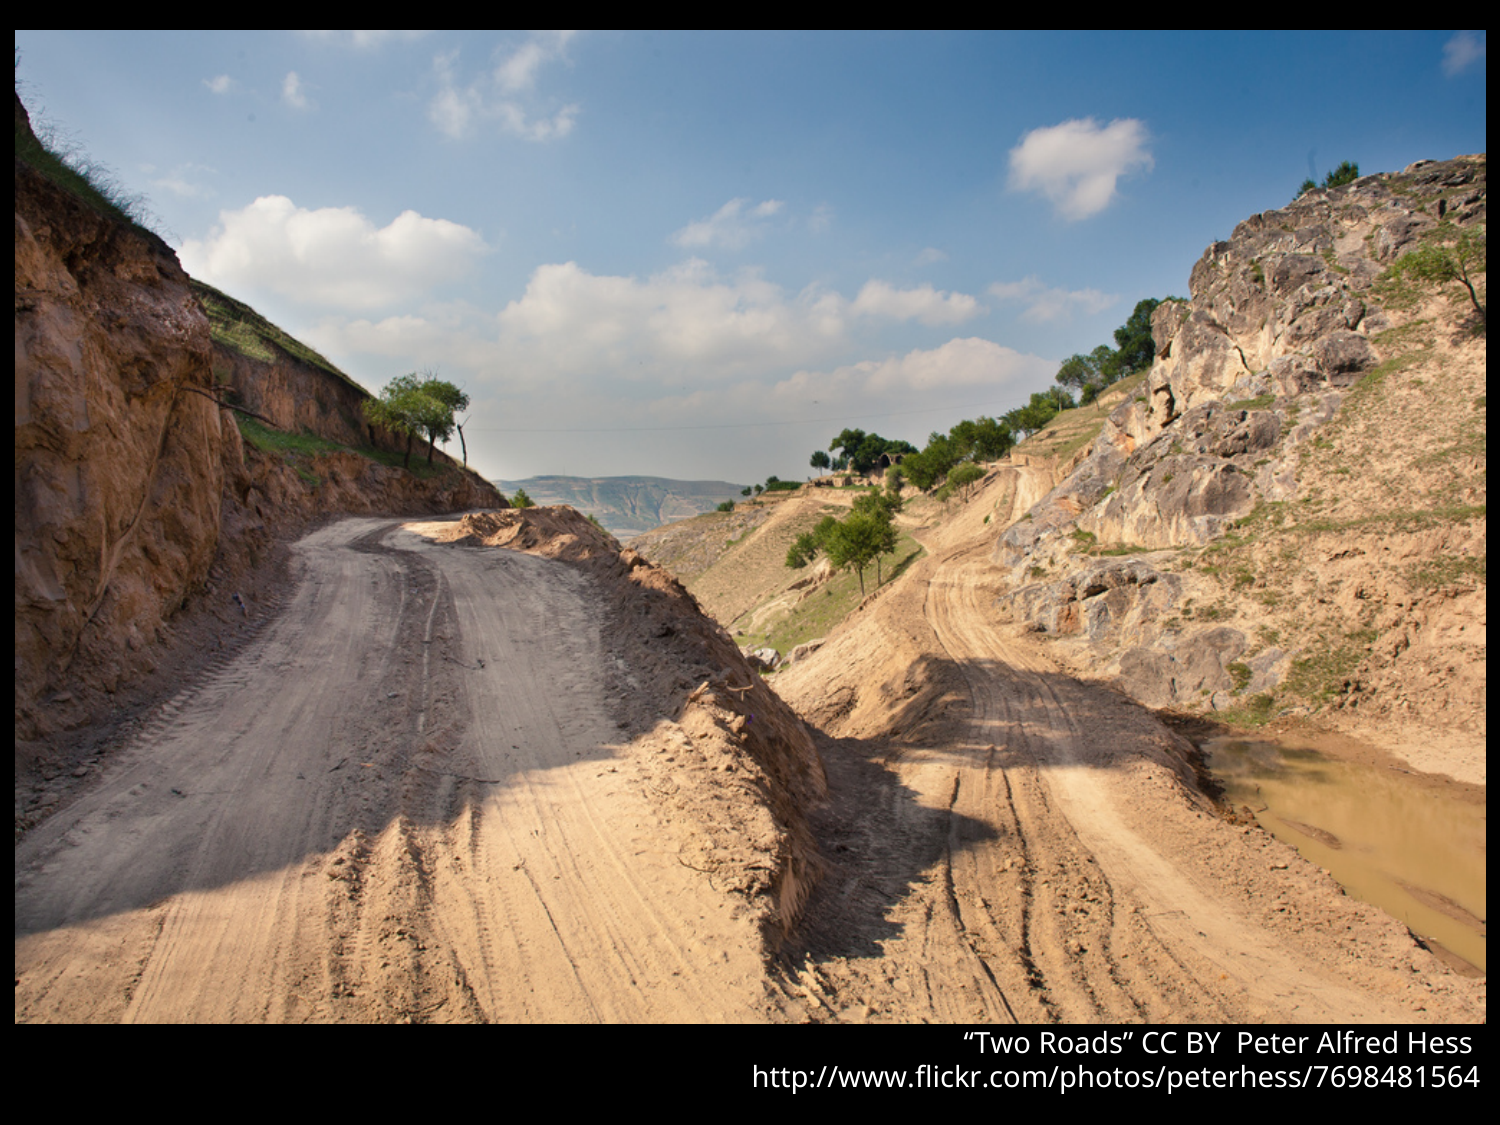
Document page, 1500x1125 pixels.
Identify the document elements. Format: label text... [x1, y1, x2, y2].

picture [15, 30, 1486, 1024]
text_box “Two Roads” CC BY Peter Alfred Hess http://www.flickr.com/photos/peterhess/7698481564 [651, 1018, 1496, 1110]
